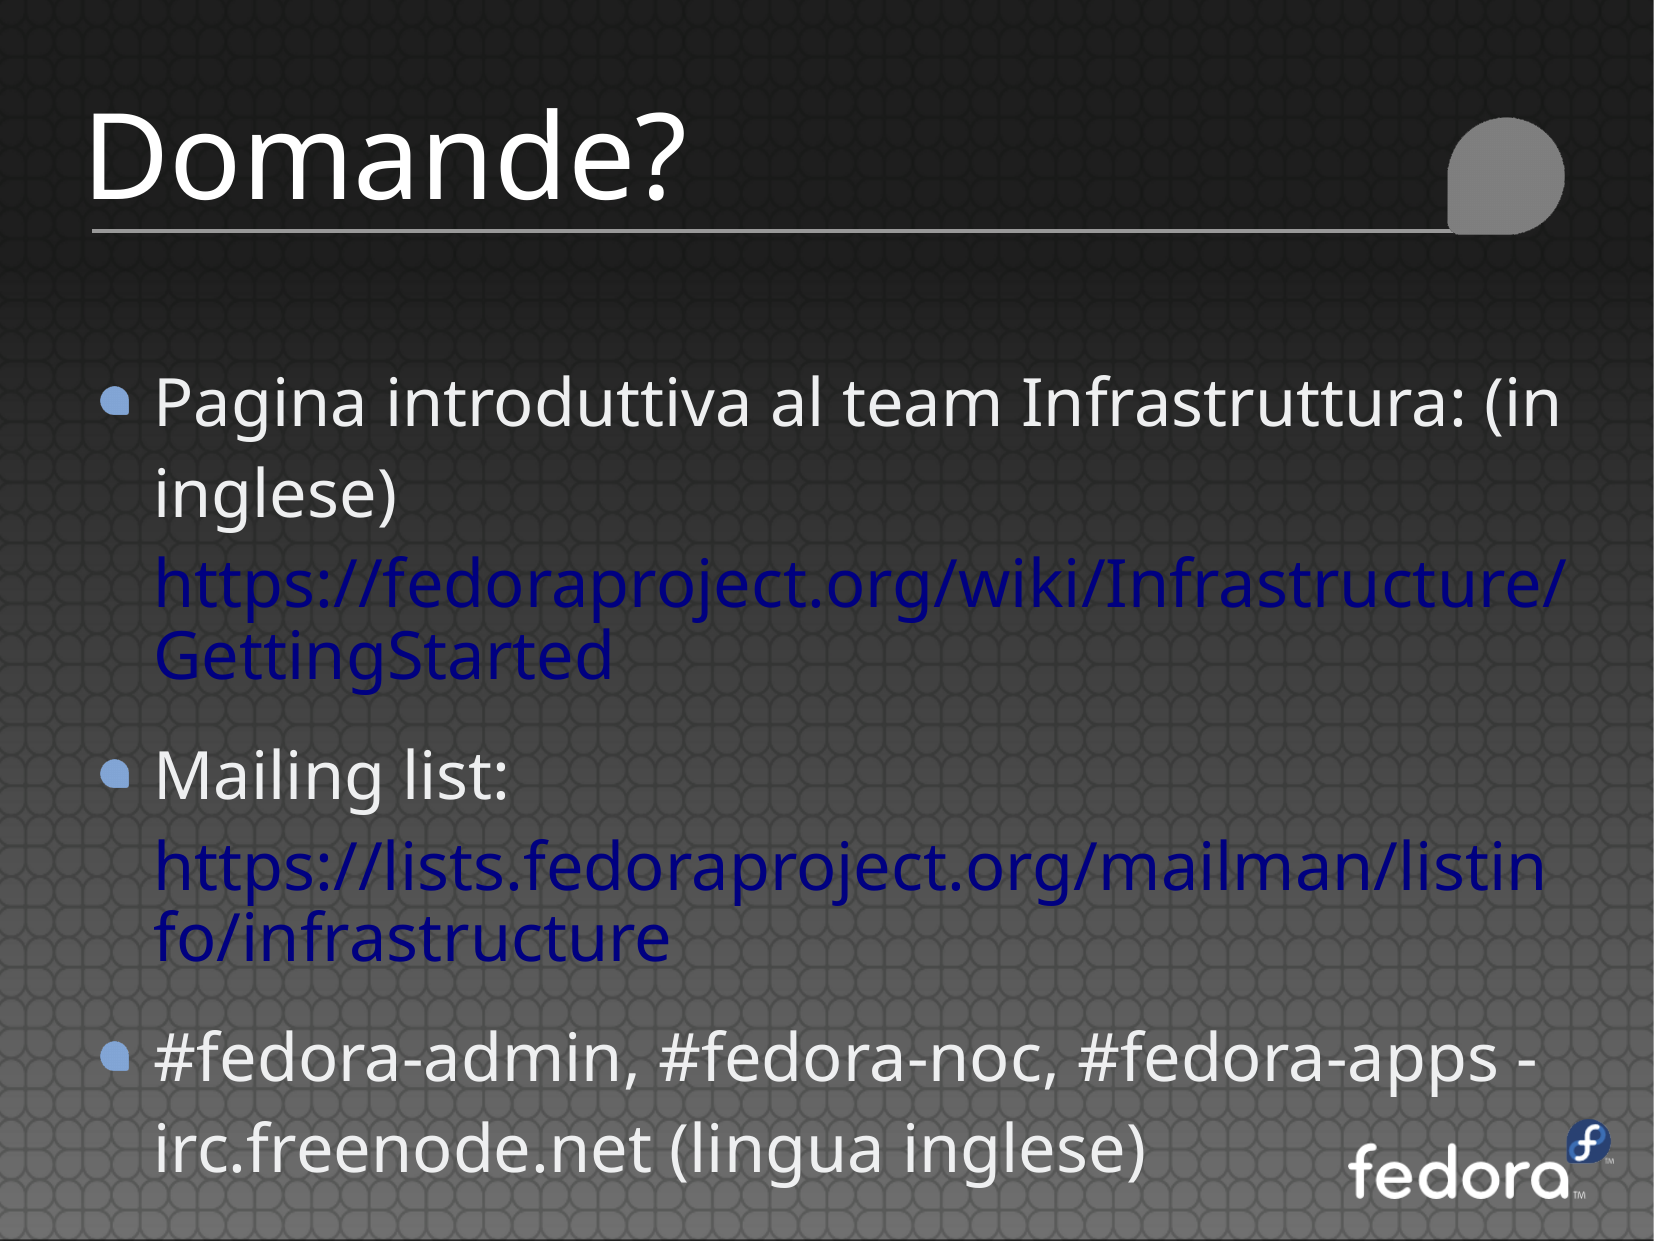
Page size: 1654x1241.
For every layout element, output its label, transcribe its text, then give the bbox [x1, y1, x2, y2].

title Domande? [82, 49, 1571, 257]
list Pagina introduttiva al team Infrastruttura: (in inglese) https://fedoraproject.org/wiki/Infrastructure/GettingStarted Mailing list: https://lists.fedoraproject.org/mailman/listinfo/infrastructure #fedora-admin, #fedora-noc, #fedora-apps - irc.freenode.net (lingua inglese) averi – irc.freenode.net [82, 355, 1571, 1174]
picture [0, 0, 1654, 1241]
